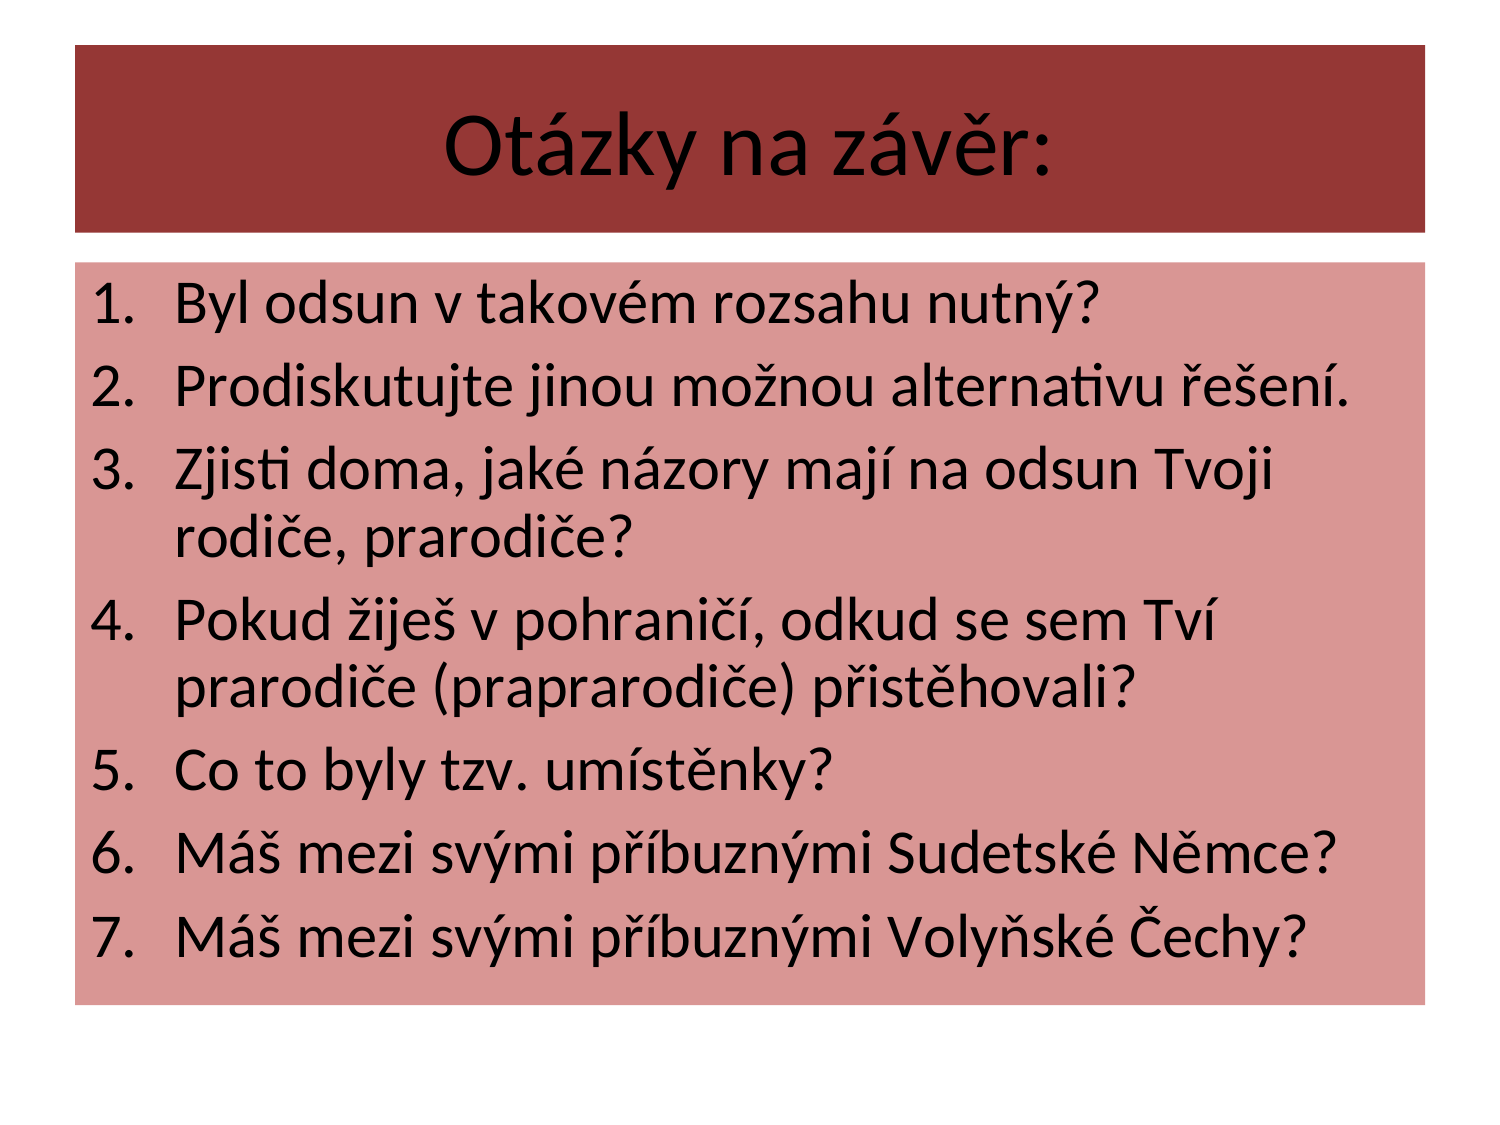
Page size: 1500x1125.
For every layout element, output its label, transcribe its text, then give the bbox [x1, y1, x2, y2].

title Otázky na závěr: [75, 45, 1426, 233]
list Byl odsun v takovém rozsahu nutný? Prodiskutujte jinou možnou alternativu řešení. Zjisti doma, jaké názory mají na odsun Tvoji rodiče, prarodiče? Pokud žiješ v pohraničí, odkud se sem Tví prarodiče (praprarodiče) přistěhovali? Co to byly tzv. umístěnky? Máš mezi svými příbuznými Sudetské Němce? Máš mezi svými příbuznými Volyňské Čechy? [75, 262, 1426, 1006]
